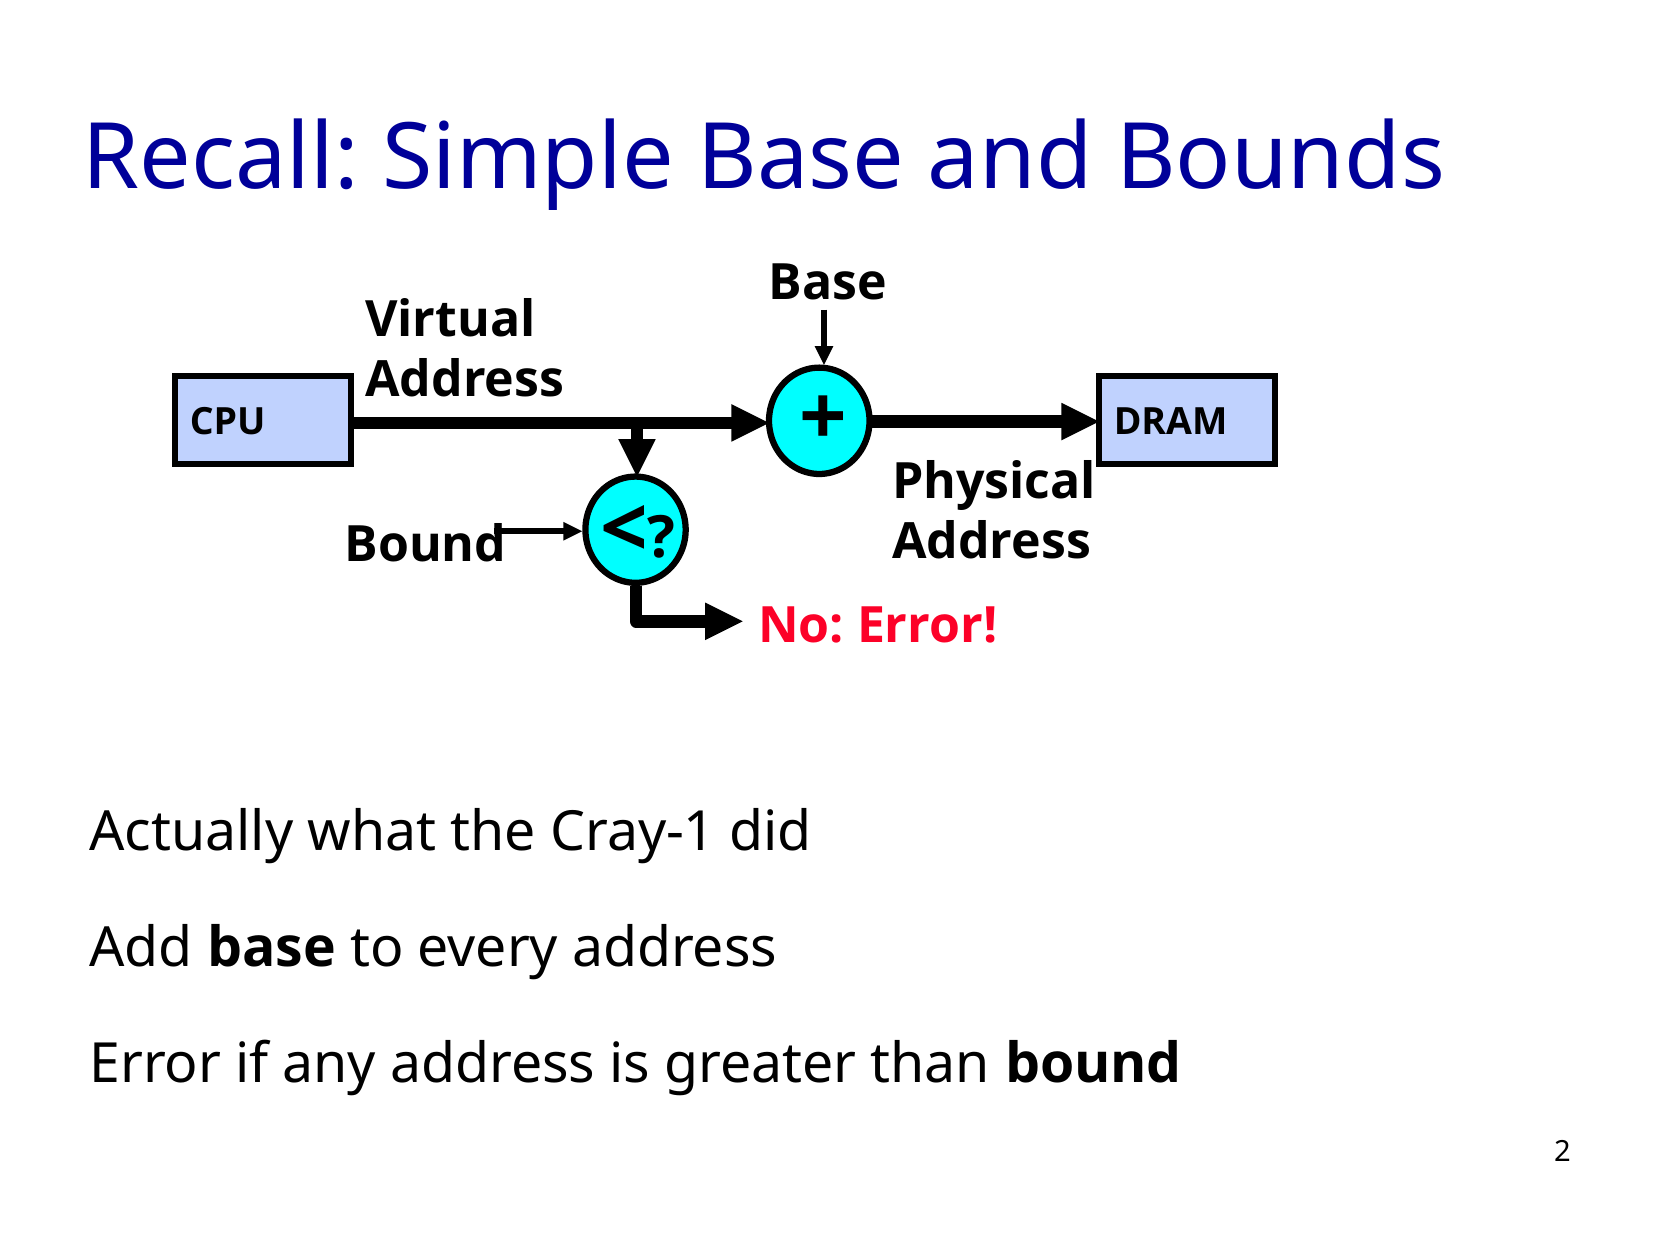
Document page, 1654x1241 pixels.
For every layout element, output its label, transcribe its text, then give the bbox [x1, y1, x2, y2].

text_box Base [754, 241, 902, 317]
text_box No: Error! [743, 585, 1013, 660]
text_box DRAM [1099, 375, 1276, 464]
text_box [862, 392, 870, 449]
text_box + [784, 354, 862, 470]
text_box <? [585, 467, 691, 582]
text_box Bound [484, 539, 495, 555]
title Recall: Simple Base and Bounds [82, 49, 1571, 257]
text_box CPU [175, 375, 352, 464]
list Actually what the Cray-1 did Add base to every address Error if any address is greater than bound [60, 795, 1571, 1096]
text_box Physical Address [877, 441, 1111, 577]
text_box Bound [329, 503, 522, 579]
text_box Virtual Address [350, 279, 579, 415]
text_box [769, 382, 784, 459]
text_box [800, 470, 839, 474]
